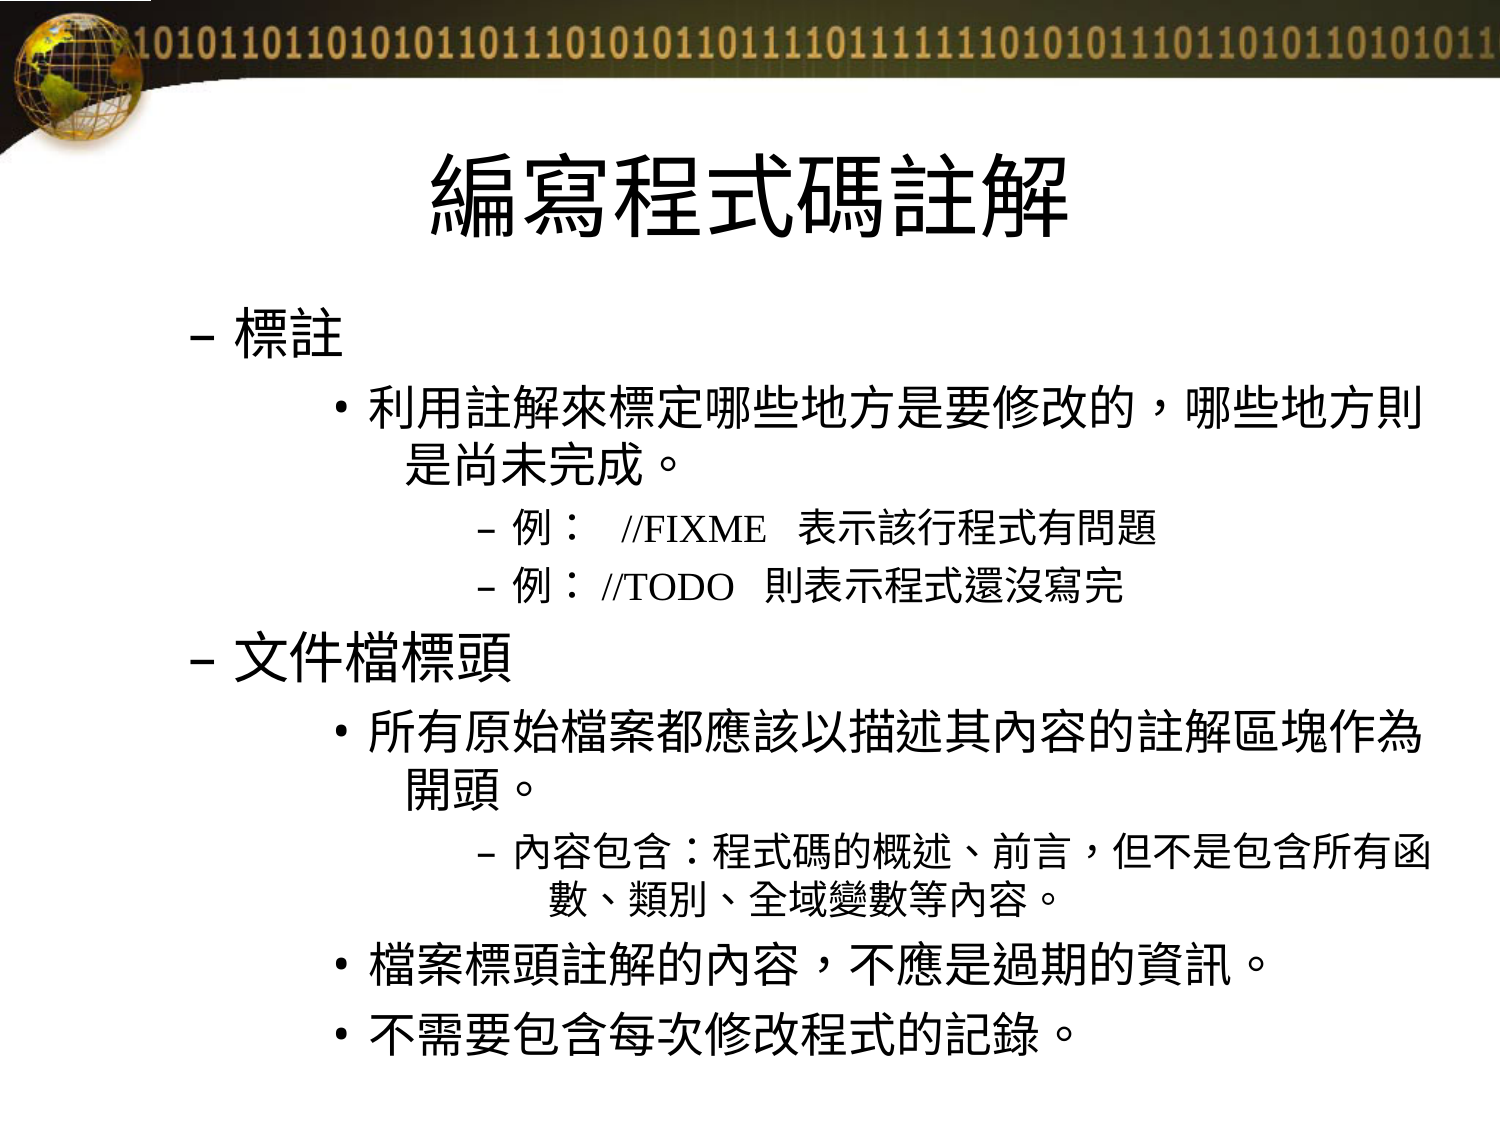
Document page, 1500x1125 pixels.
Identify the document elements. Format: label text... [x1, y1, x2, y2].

list 標註 利用註解來標定哪些地方是要修改的，哪些地方則是尚未完成。 例： //FIXME 表示該行程式有問題 例：//TODO 則表示程式還沒寫完 文件檔標頭 所有原始檔案都應該以描述其內容的註解區塊作為開頭。 內容包含：程式碼的概述、前言，但不是包含所有函數、類別、全域變數等內容。 檔案標頭註解的內容，不應是過期的資訊。 不需要包含每次修改程式的記錄。 [29, 290, 1471, 1071]
title 編寫程式碼註解 [112, 99, 1388, 288]
